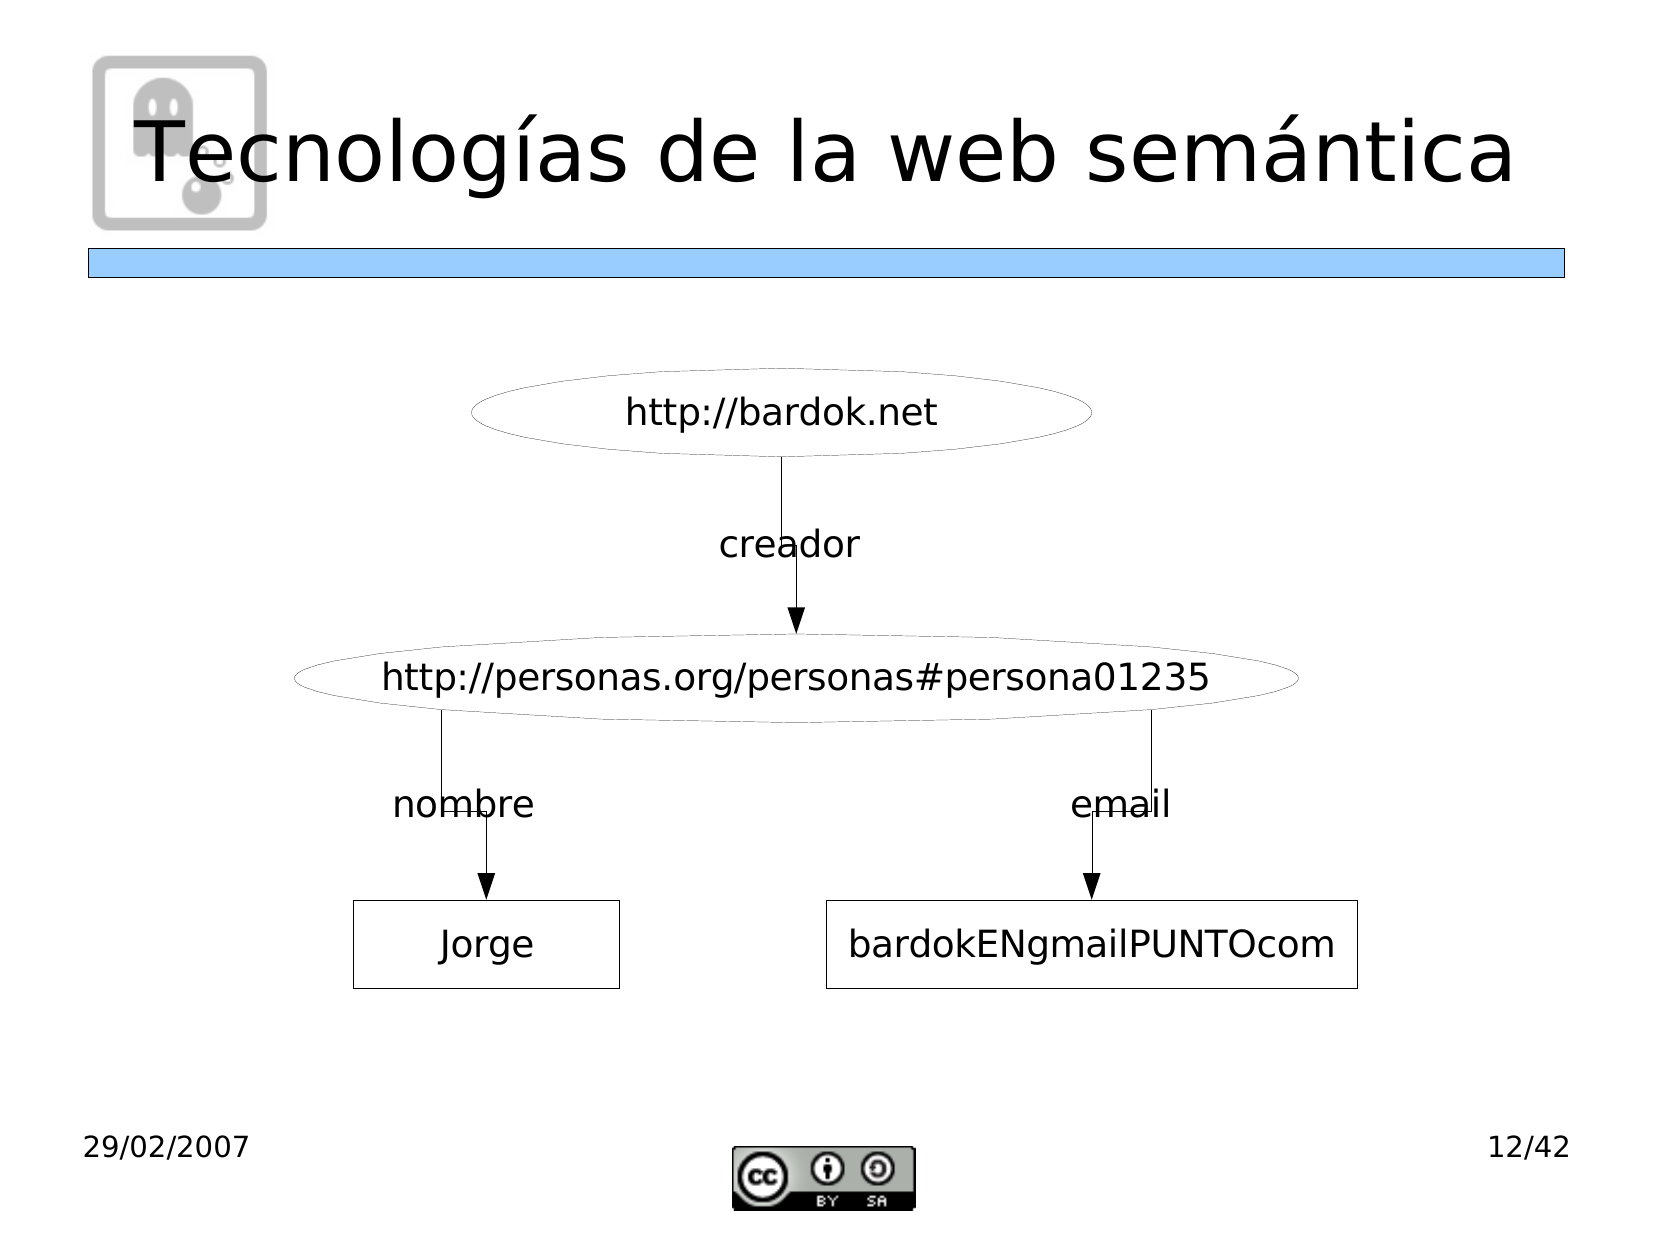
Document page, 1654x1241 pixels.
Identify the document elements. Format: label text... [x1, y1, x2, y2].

picture [732, 1146, 916, 1211]
chart [82, 290, 1571, 1109]
title Tecnologías de la web semántica [82, 49, 1571, 257]
